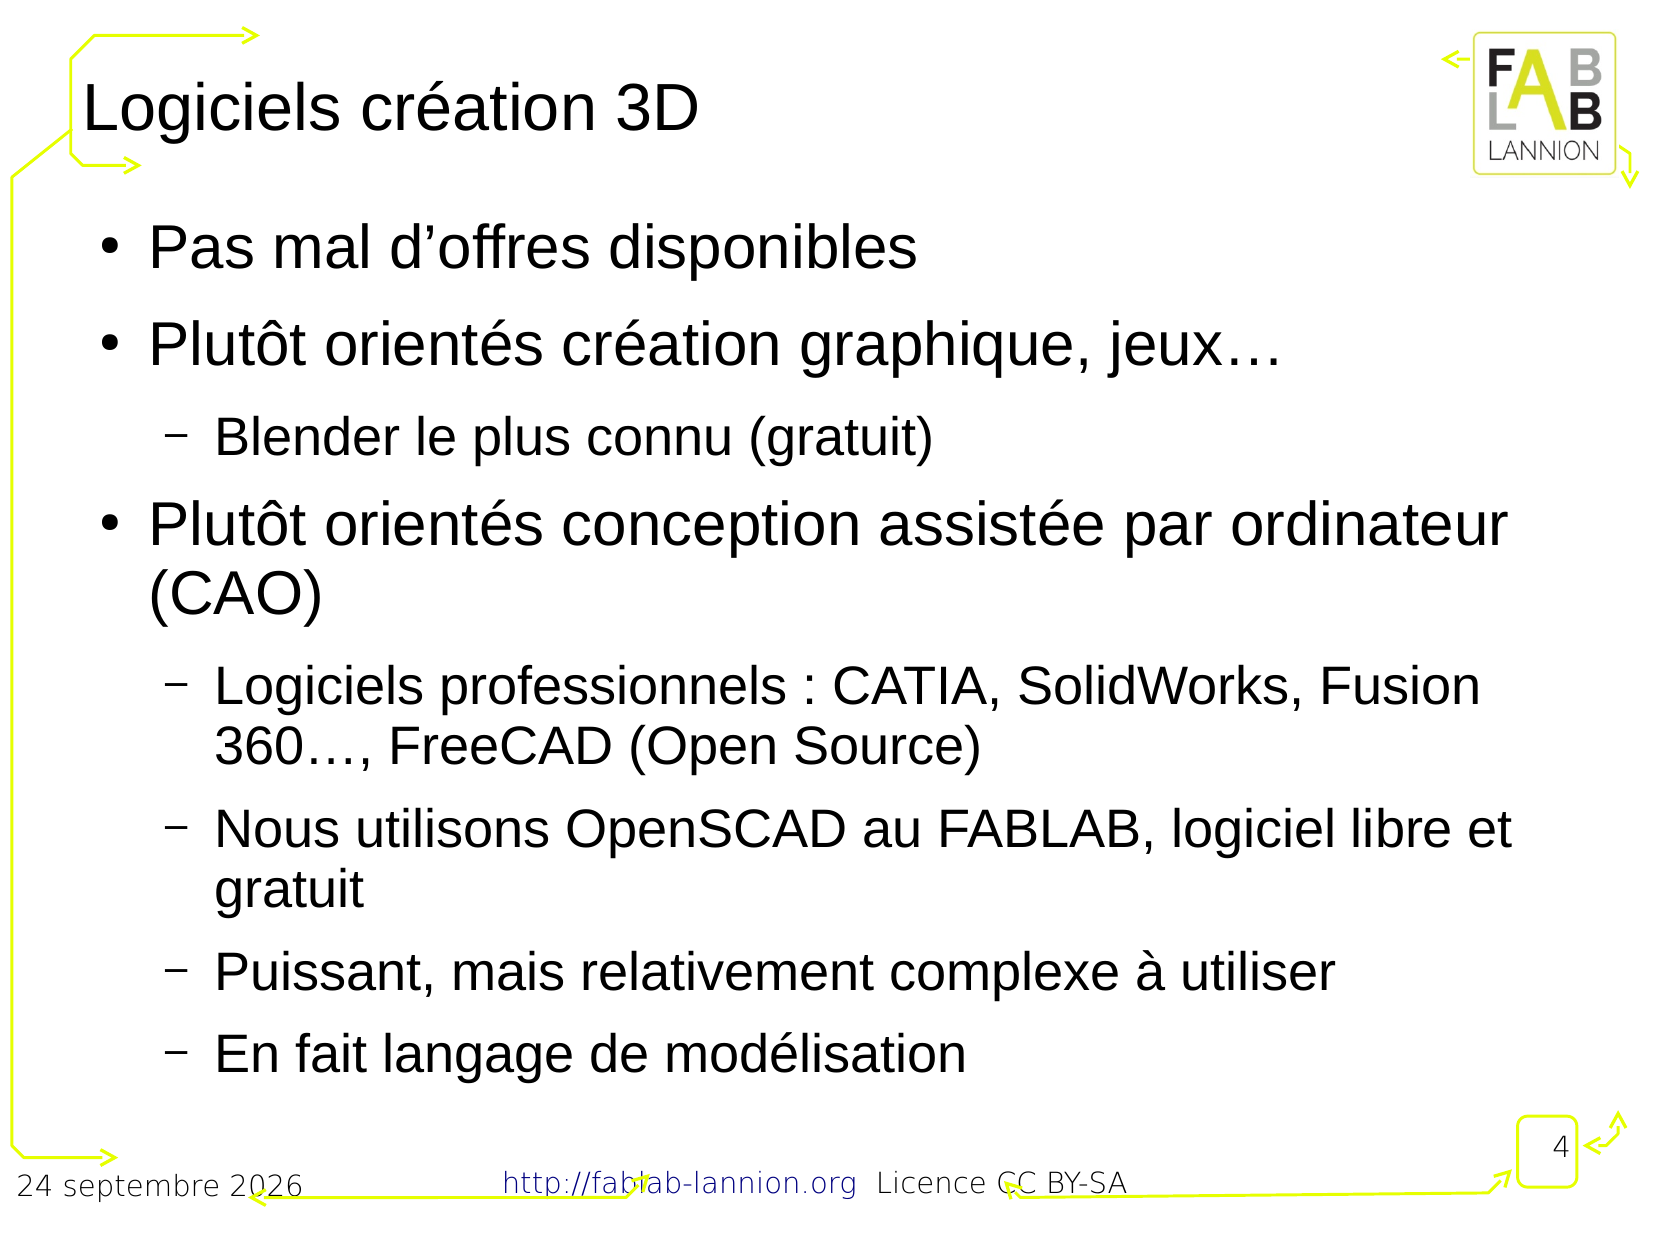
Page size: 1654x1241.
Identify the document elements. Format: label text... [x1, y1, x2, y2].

picture [1470, 29, 1619, 178]
title Logiciels création 3D [82, 49, 1441, 166]
list Pas mal d’offres disponibles Plutôt orientés création graphique, jeux… Blender le plus connu (gratuit) Plutôt orientés conception assistée par ordinateur (CAO) Logiciels professionnels : CATIA, SolidWorks, Fusion 360…, FreeCAD (Open Source) Nous utilisons OpenSCAD au FABLAB, logiciel libre et gratuit Puissant, mais relativement complexe à utiliser En fait langage de modélisation [82, 212, 1571, 1087]
